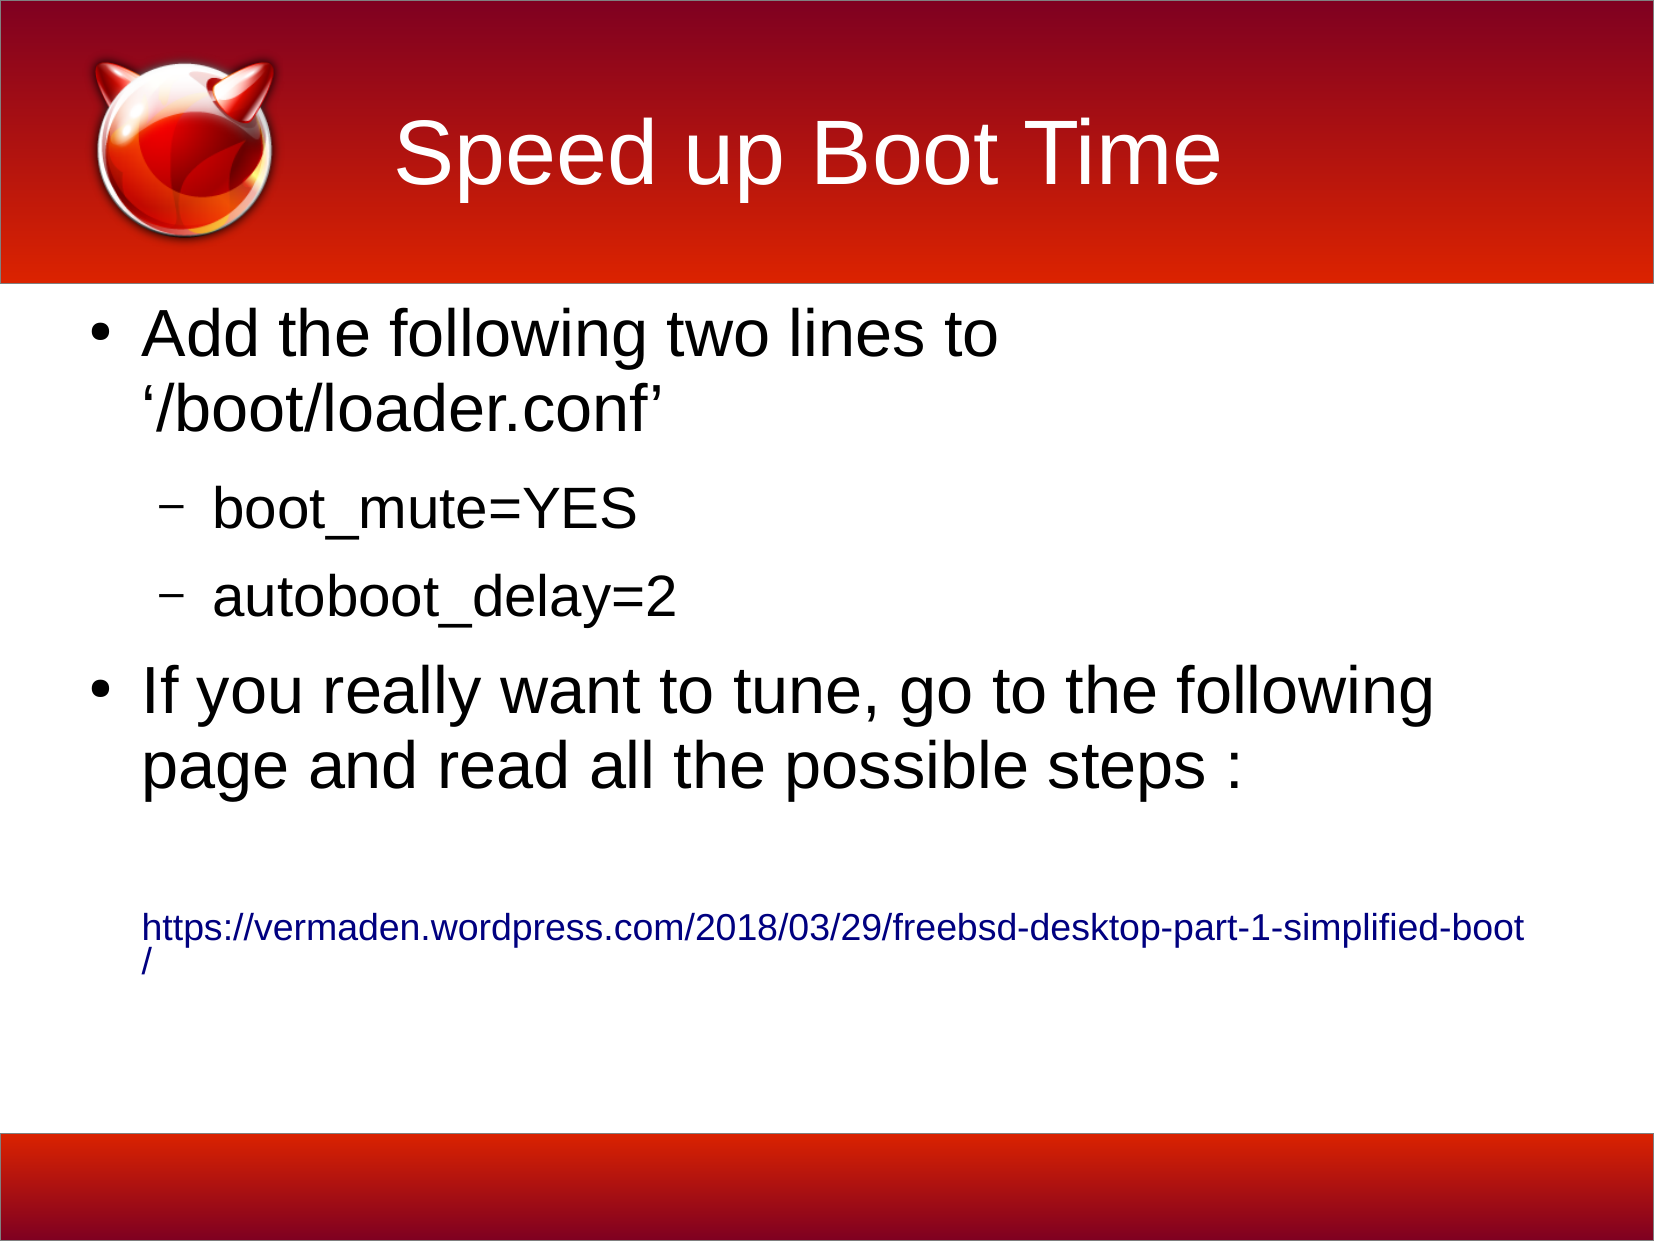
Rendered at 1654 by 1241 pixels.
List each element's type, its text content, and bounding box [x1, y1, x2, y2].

title Speed up Boot Time [82, 49, 1536, 257]
list Add the following two lines to ‘/boot/loader.conf’ boot_mute=YES autoboot_delay=2 If you really want to tune, go to the following page and read all the possible steps : https://vermaden.wordpress.com/2018/03/29/freebsd-desktop-part-1-simplified-boot/ [70, 296, 1526, 1016]
